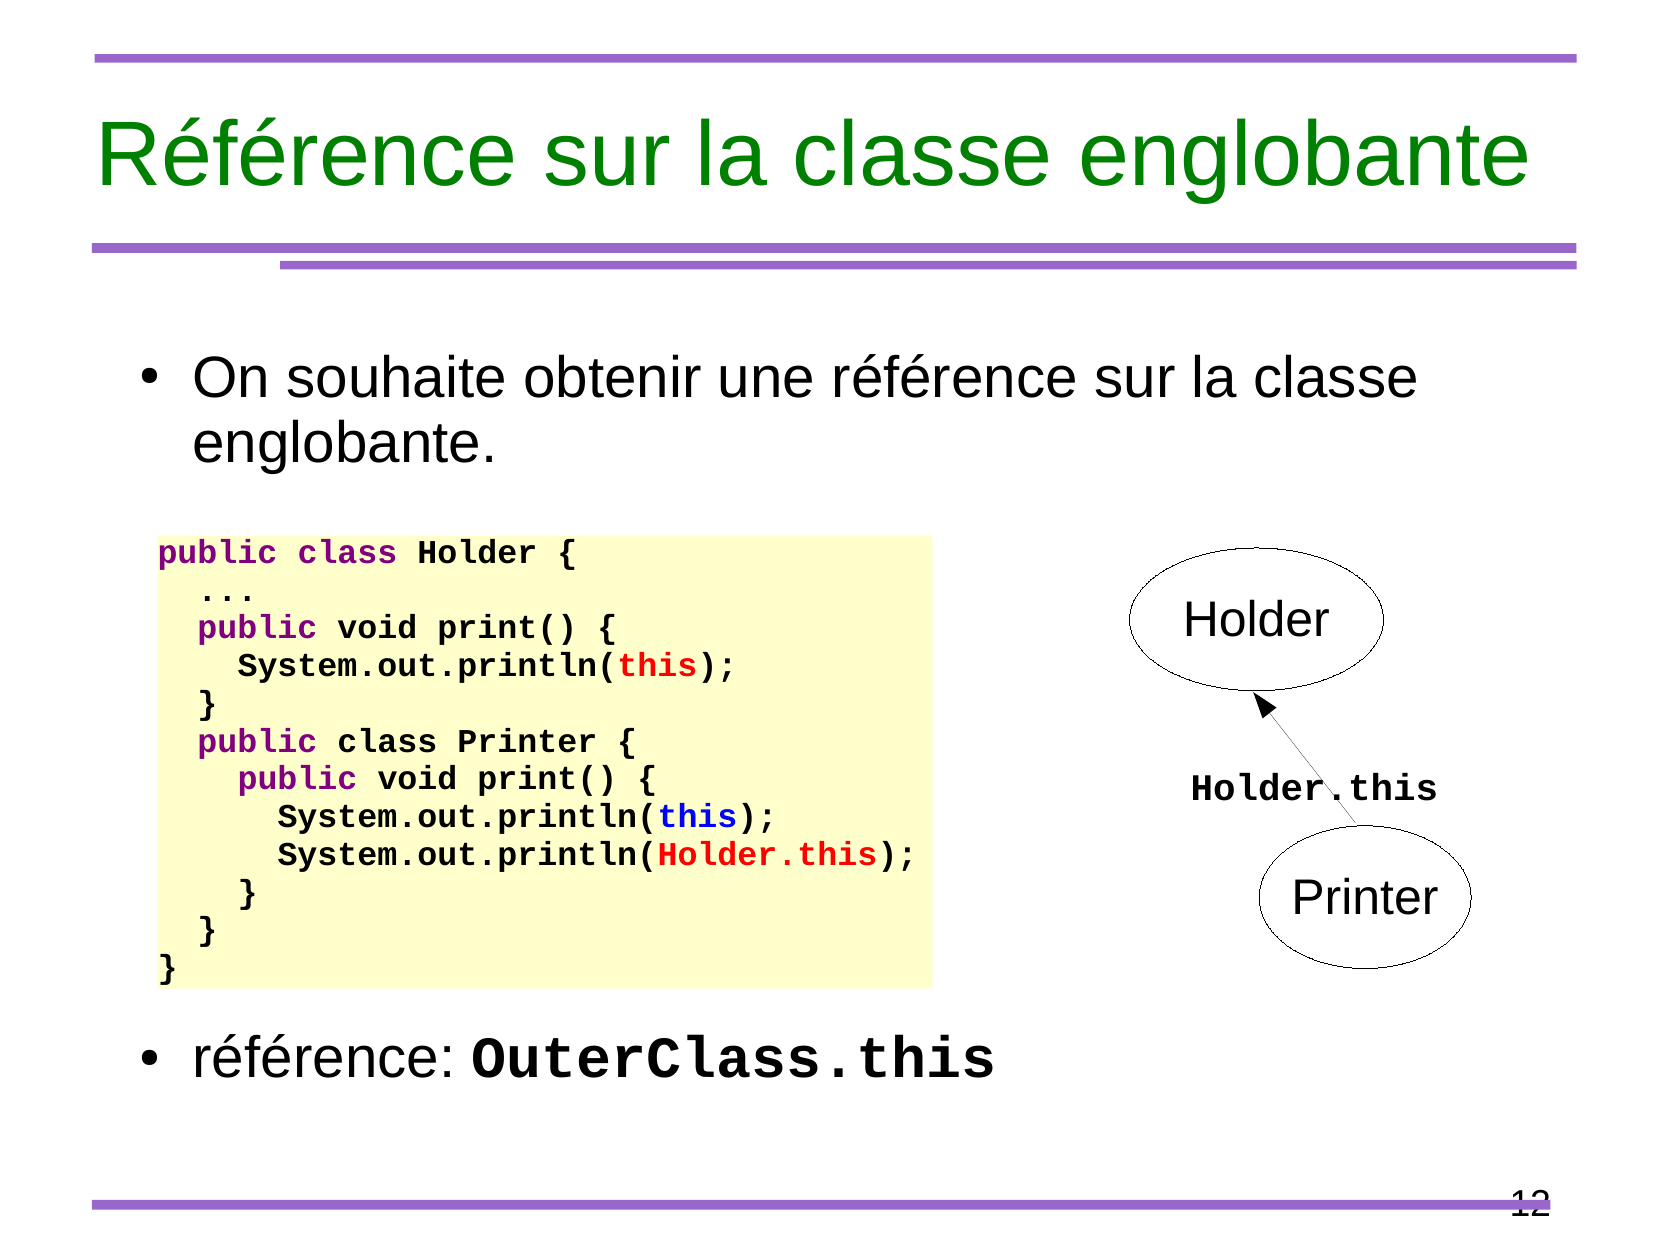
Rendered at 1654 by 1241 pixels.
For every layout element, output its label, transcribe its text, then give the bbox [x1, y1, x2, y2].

text_box Printer [1259, 825, 1472, 969]
text_box Holder [1129, 547, 1384, 691]
list On souhaite obtenir une référence sur la classe englobante. référence: OuterClass.this [121, 344, 1534, 1145]
text_box public class Holder { ... public void print() { System.out.println(this); } public class Printer { public void print() { System.out.println(this); System.out.println(Holder.this); } } } [157, 535, 933, 989]
title Référence sur la classe englobante [76, 49, 1534, 257]
text_box Holder.this [1190, 768, 1484, 812]
